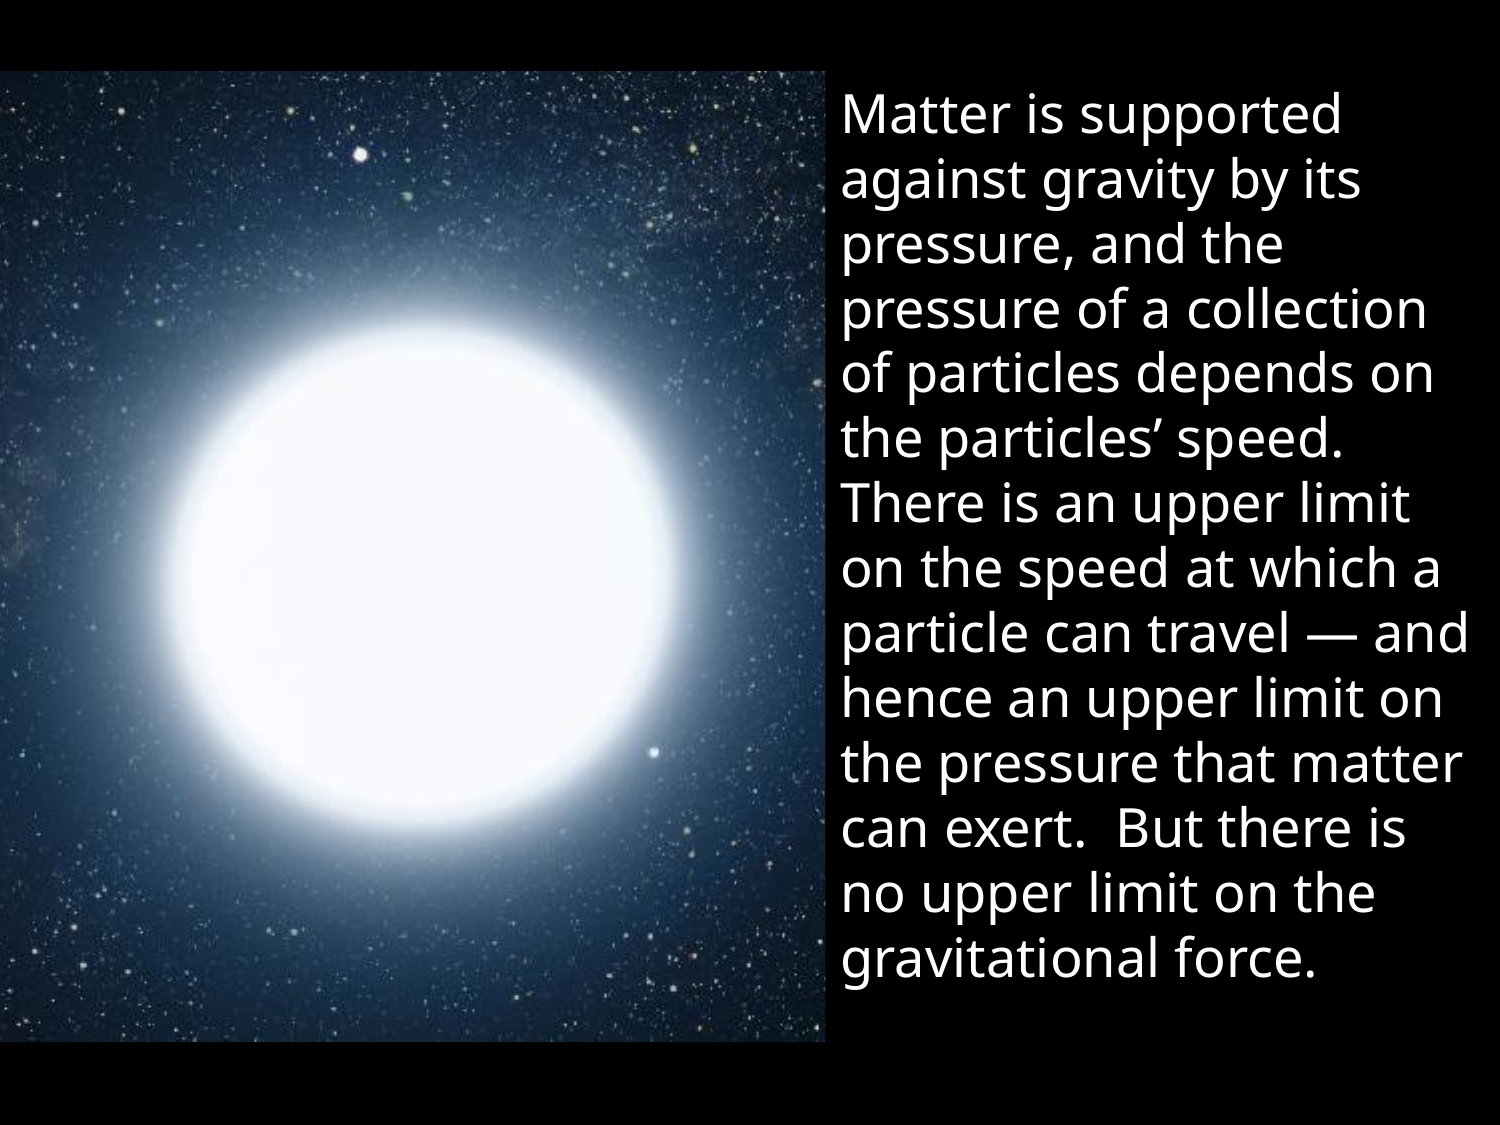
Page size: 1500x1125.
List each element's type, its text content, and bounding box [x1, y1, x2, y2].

picture [0, 71, 825, 1042]
text_box Matter is supported against gravity by its pressure, and the pressure of a collection of particles depends on the particles’ speed. There is an upper limit on the speed at which a particle can travel — and hence an upper limit on the pressure that matter can exert. But there is no upper limit on the gravitational force. [825, 71, 1500, 1125]
